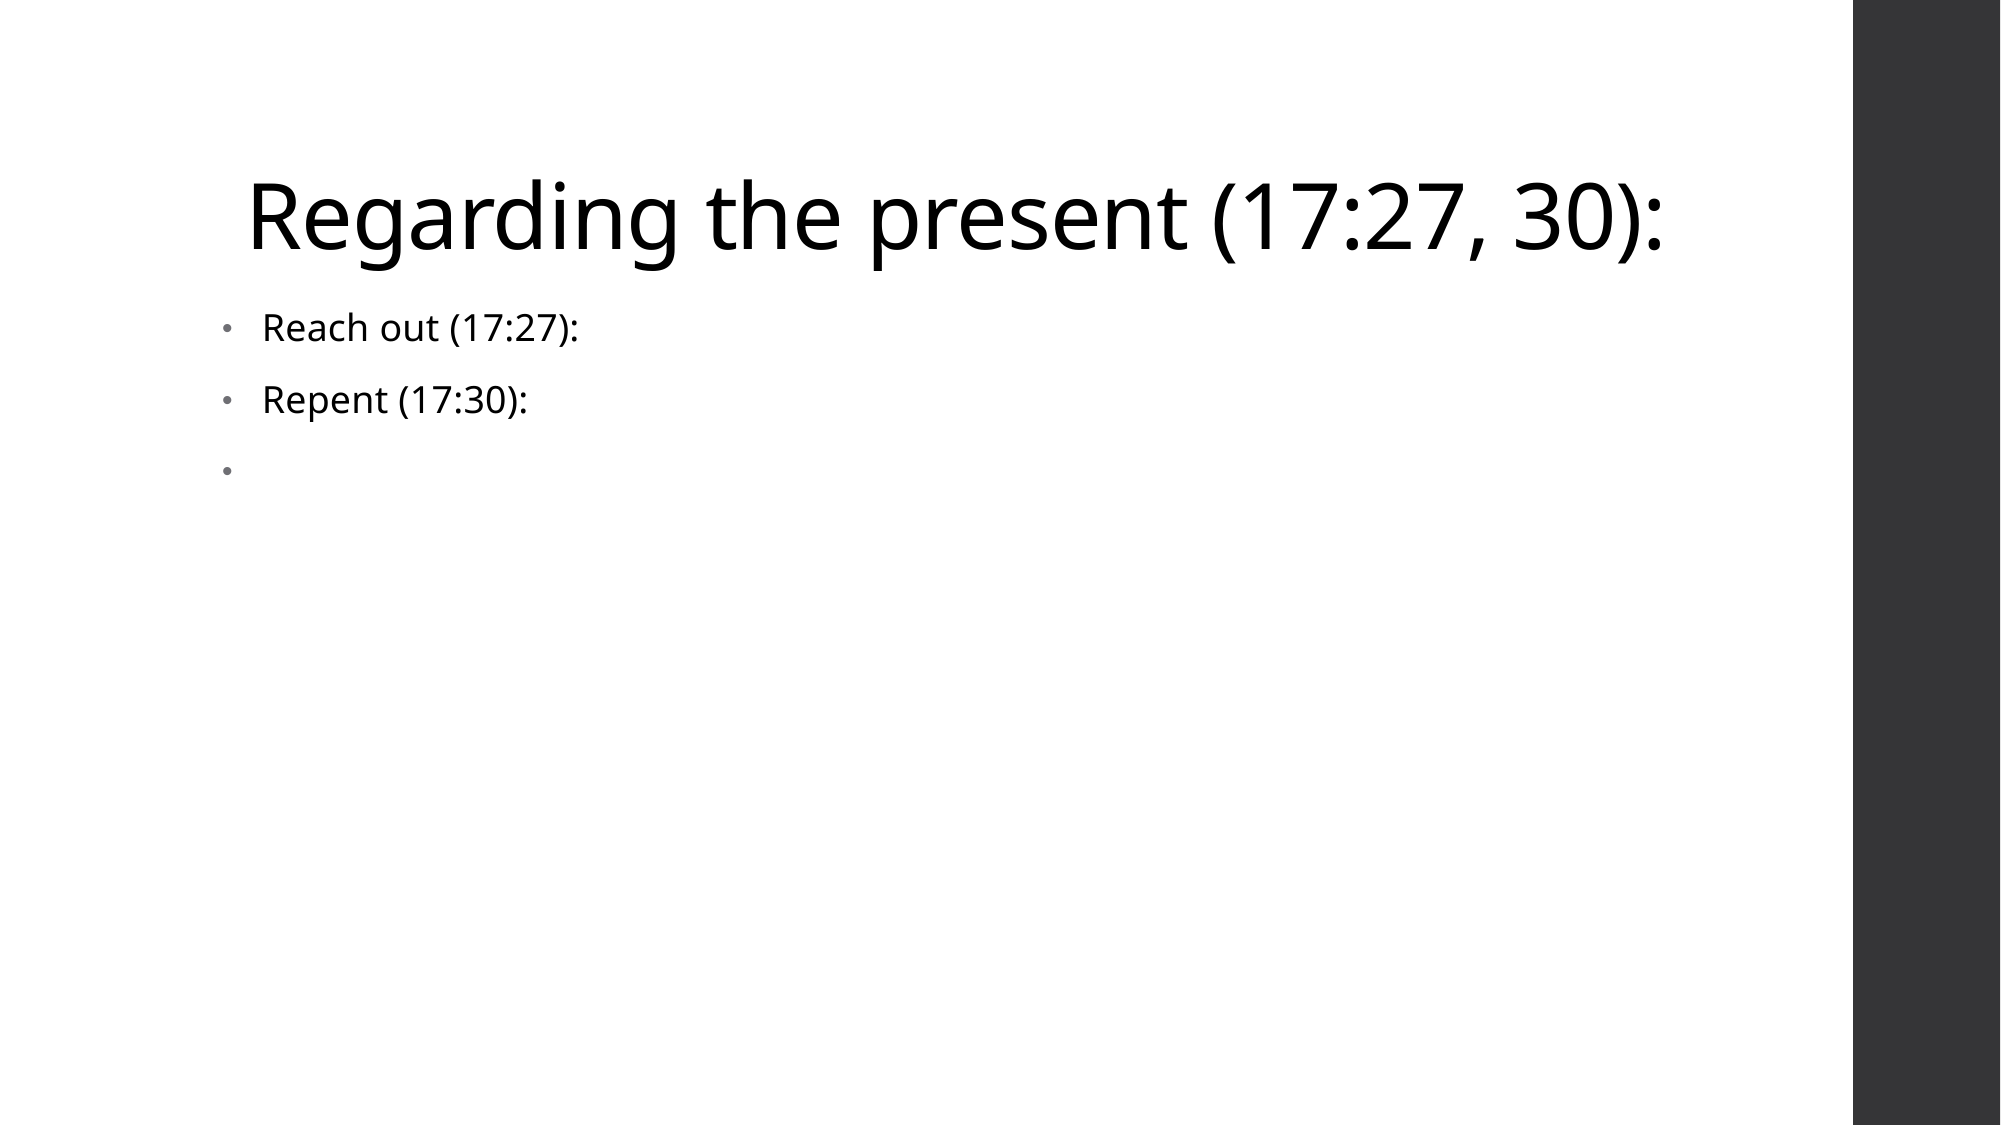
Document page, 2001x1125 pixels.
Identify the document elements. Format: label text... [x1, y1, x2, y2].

list Reach out (17:27): Repent (17:30): [206, 299, 1617, 1014]
title Regarding the present (17:27, 30): [206, 60, 1797, 278]
